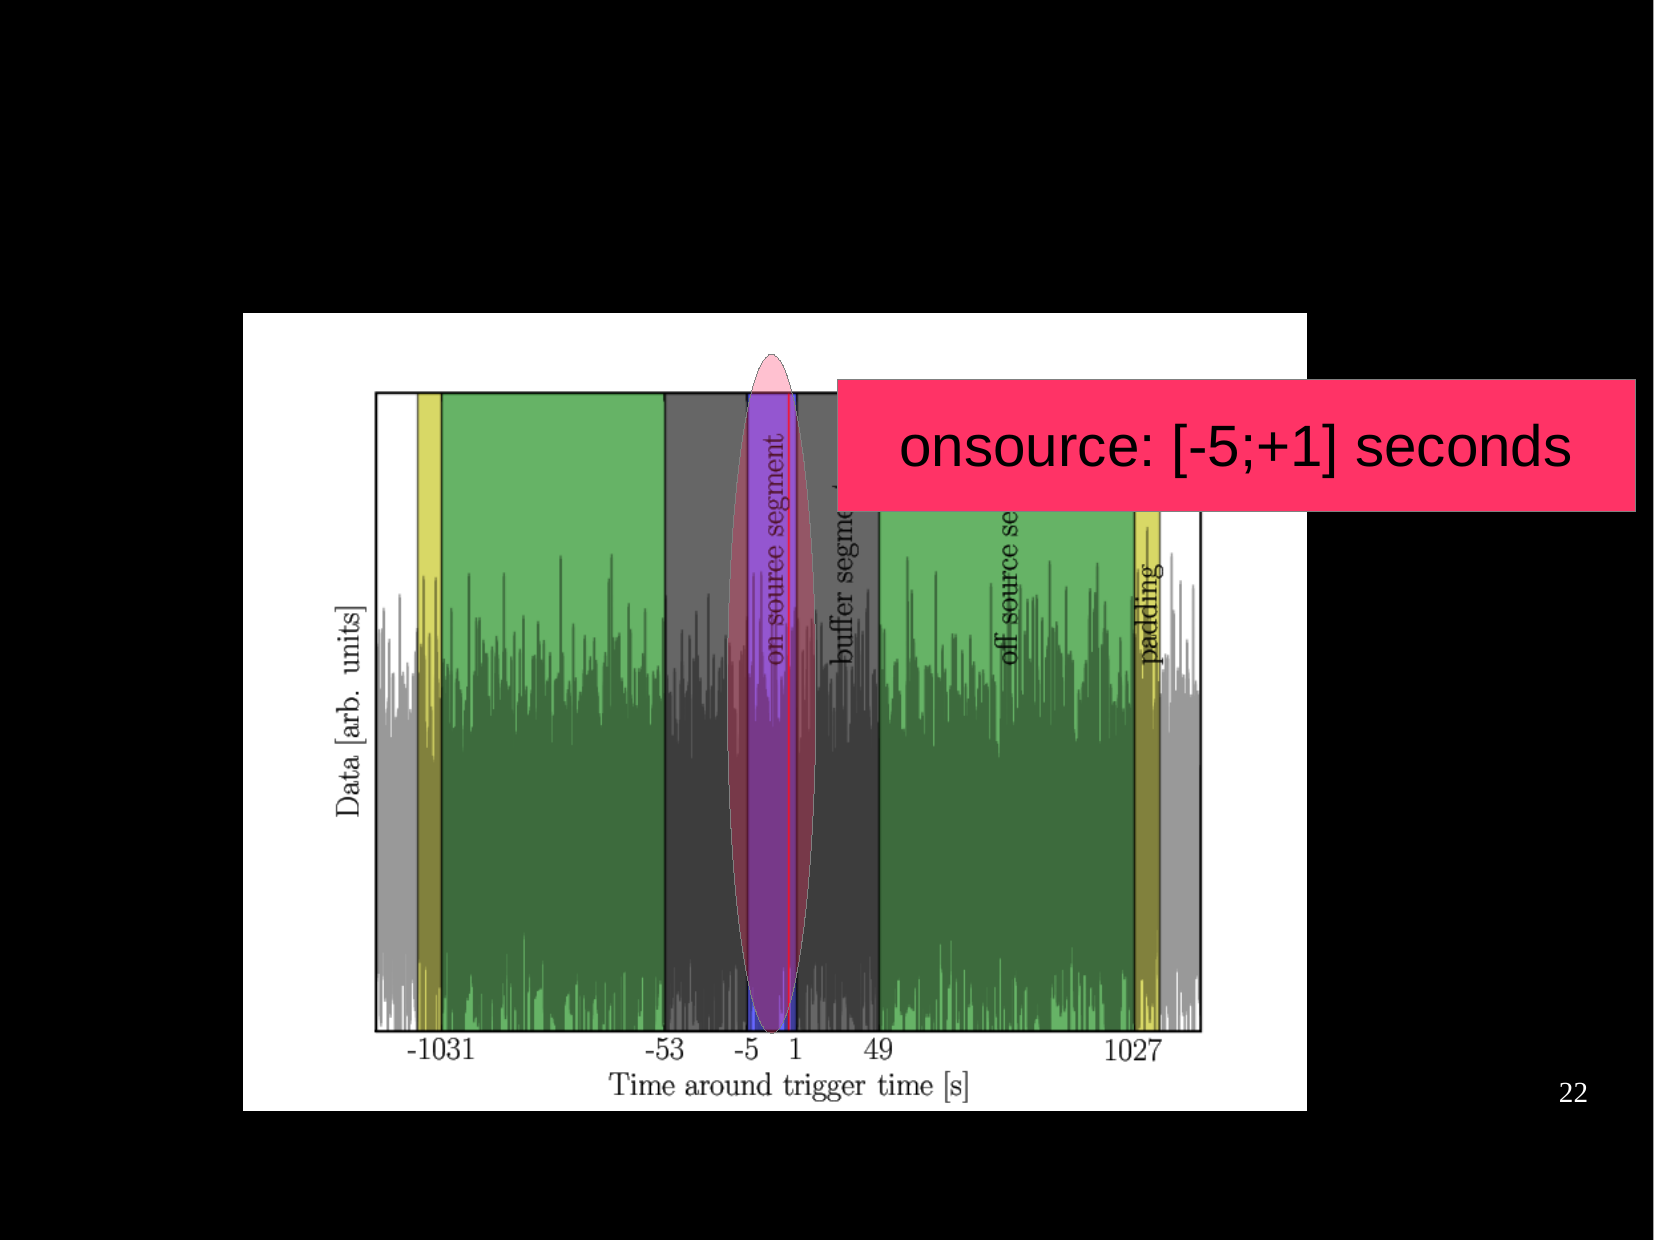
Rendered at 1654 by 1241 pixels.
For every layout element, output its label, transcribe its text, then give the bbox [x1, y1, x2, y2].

picture [243, 313, 1307, 1111]
text_box [727, 354, 816, 1034]
text_box onsource: [-5;+1] seconds [837, 379, 1636, 512]
